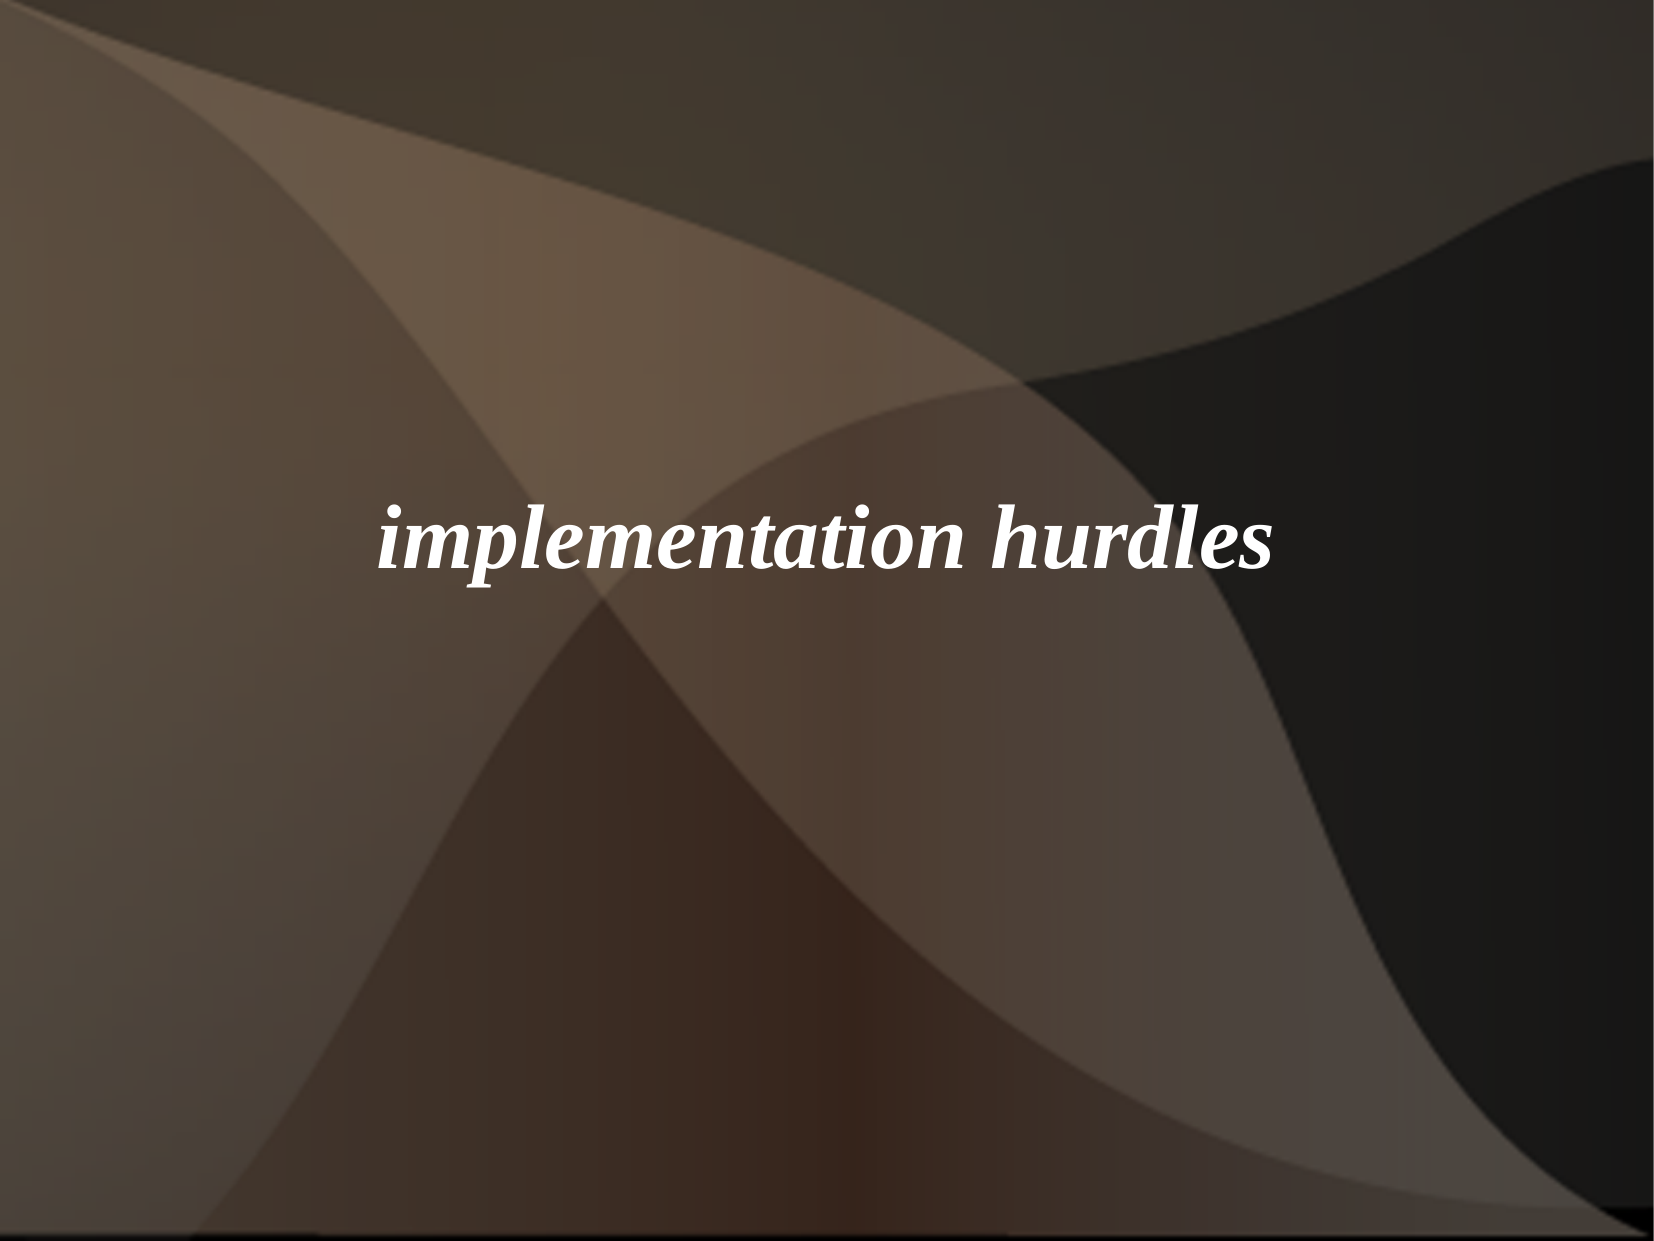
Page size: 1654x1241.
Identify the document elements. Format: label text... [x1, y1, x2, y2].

title implementation hurdles [82, 249, 1571, 826]
picture [0, 0, 1654, 1241]
